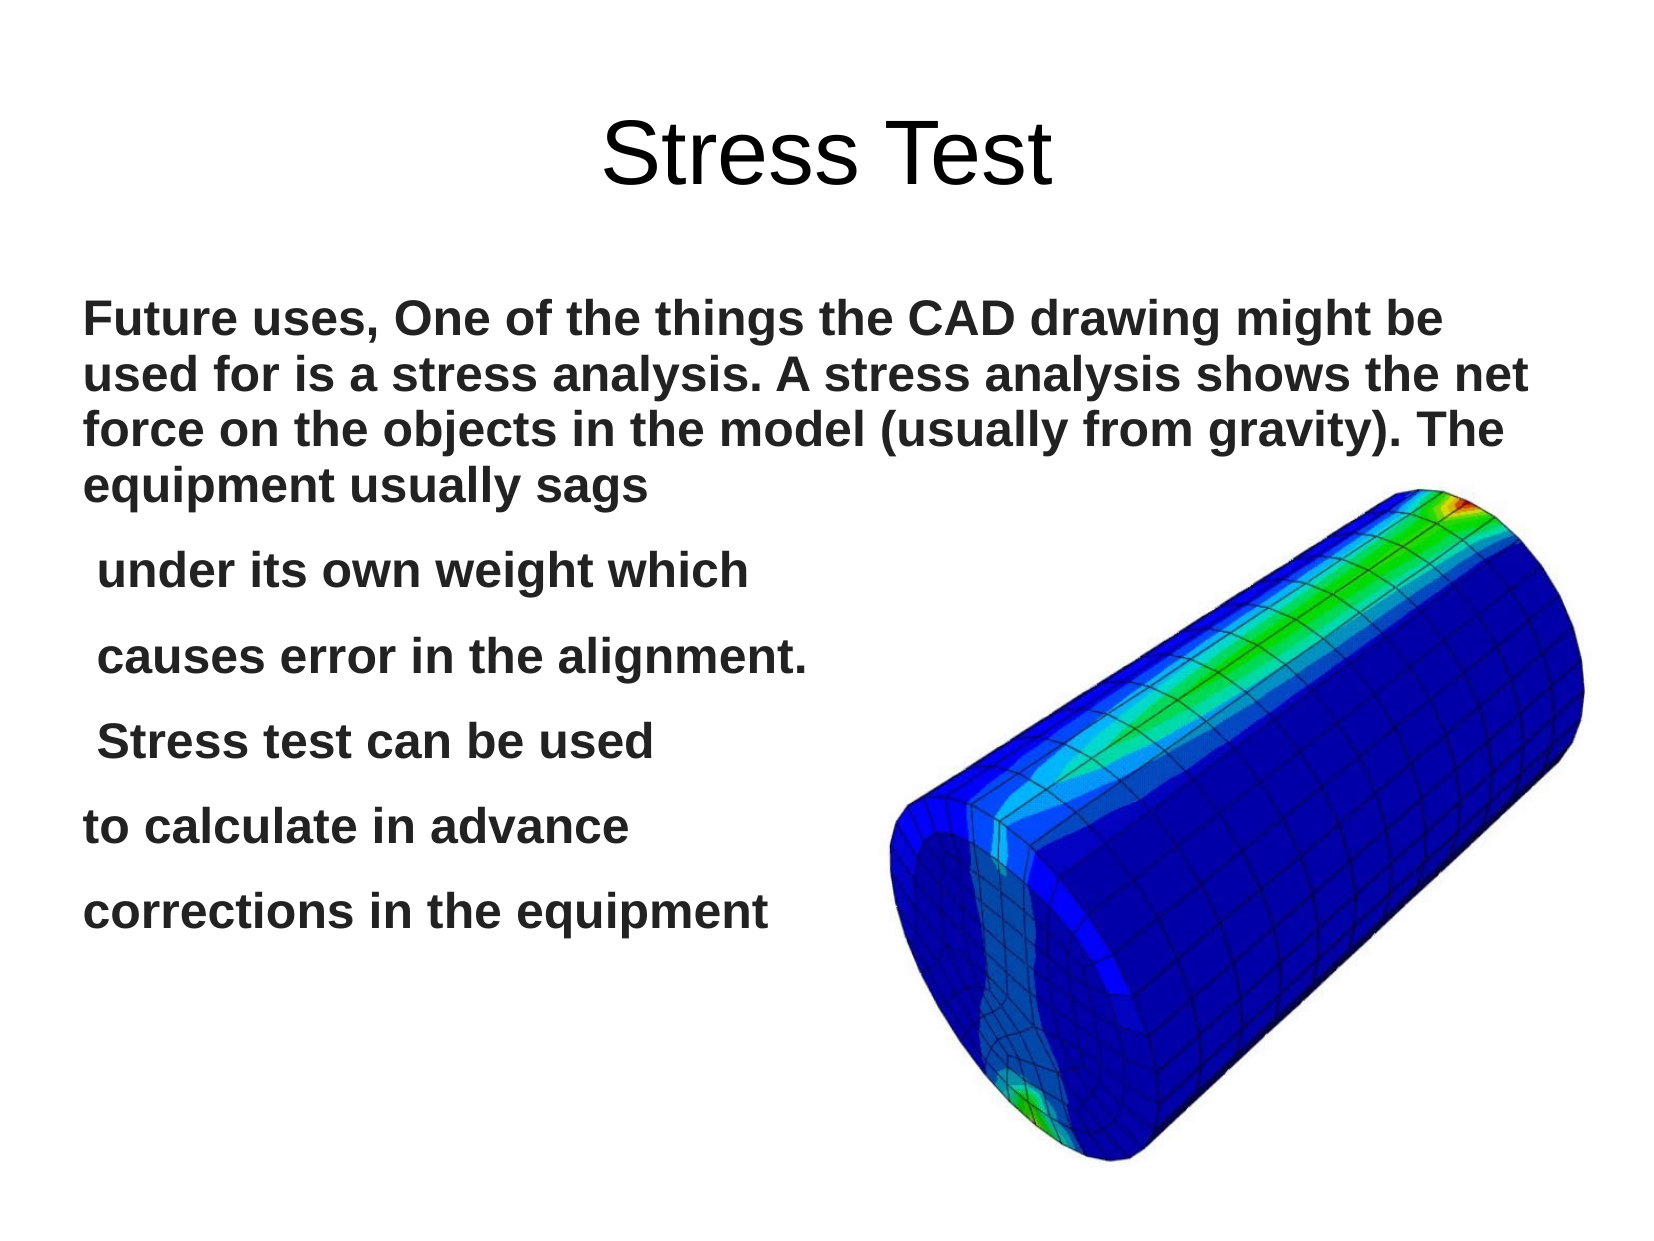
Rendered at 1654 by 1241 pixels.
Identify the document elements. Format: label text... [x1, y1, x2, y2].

title Stress Test [82, 49, 1571, 257]
picture [870, 464, 1606, 1172]
list Future uses, One of the things the CAD drawing might be used for is a stress analysis. A stress analysis shows the net force on the objects in the model (usually from gravity). The equipment usually sags under its own weight which causes error in the alignment. Stress test can be used to calculate in advance corrections in the equipment [82, 290, 1571, 1010]
